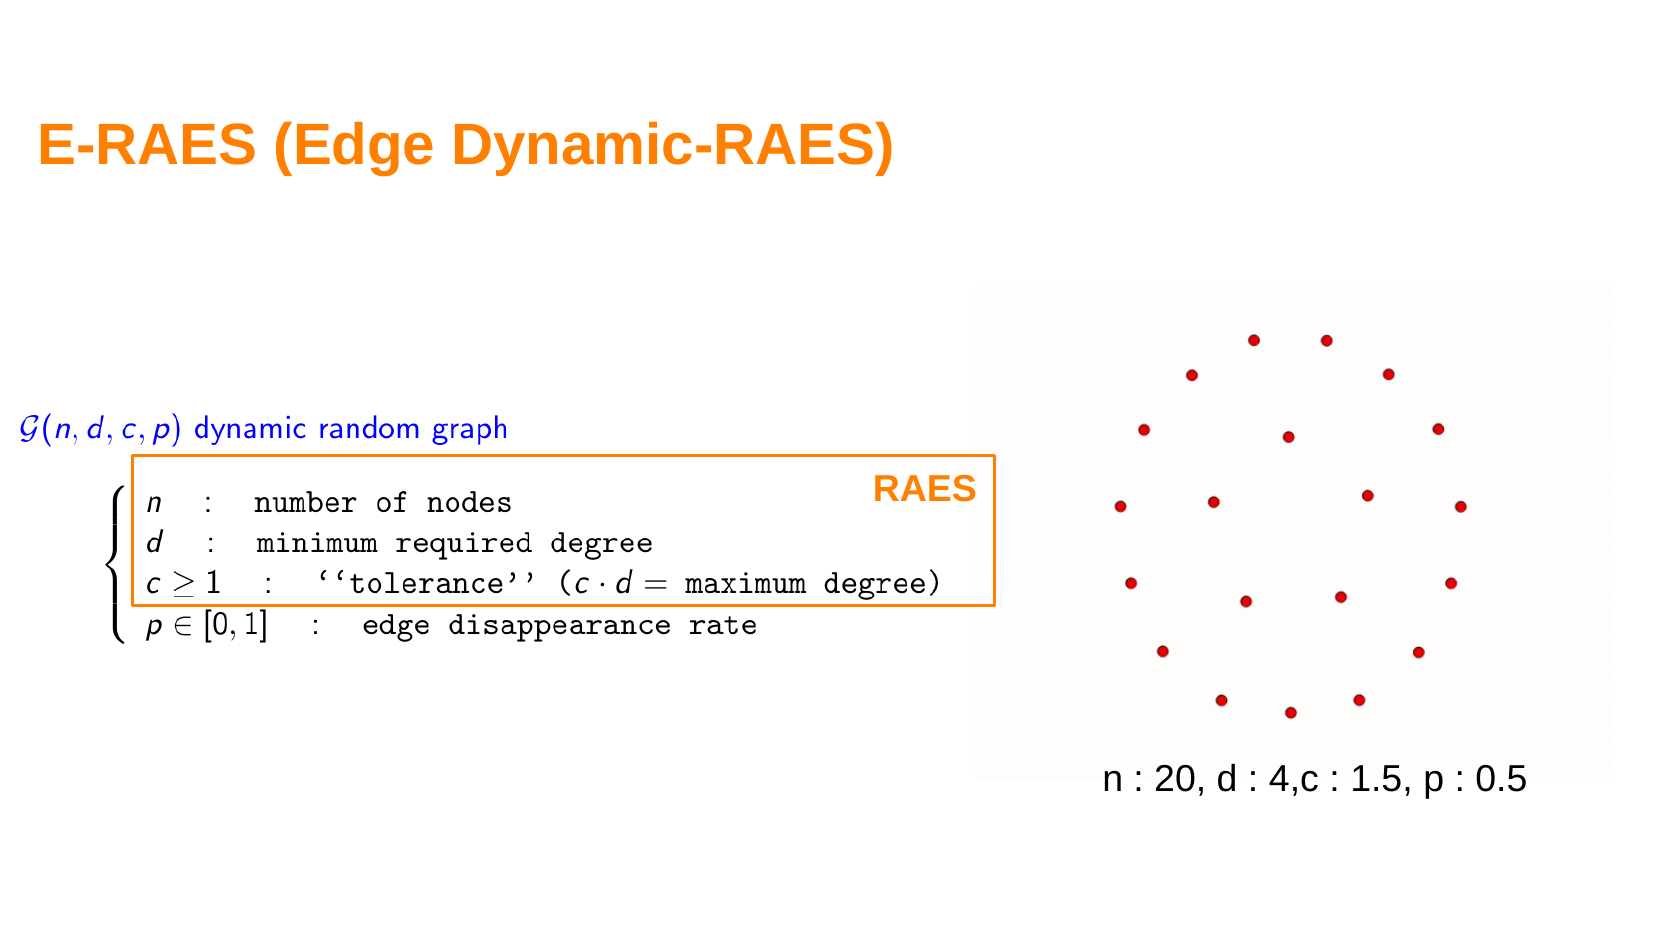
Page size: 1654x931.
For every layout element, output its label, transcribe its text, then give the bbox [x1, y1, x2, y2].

title E-RAES (Edge Dynamic-RAES) [37, 25, 1601, 263]
picture [0, 282, 1613, 780]
text_box n : 20, d : 4,c : 1.5, p : 0.5 [1087, 750, 1543, 810]
text_box RAES [858, 459, 992, 517]
